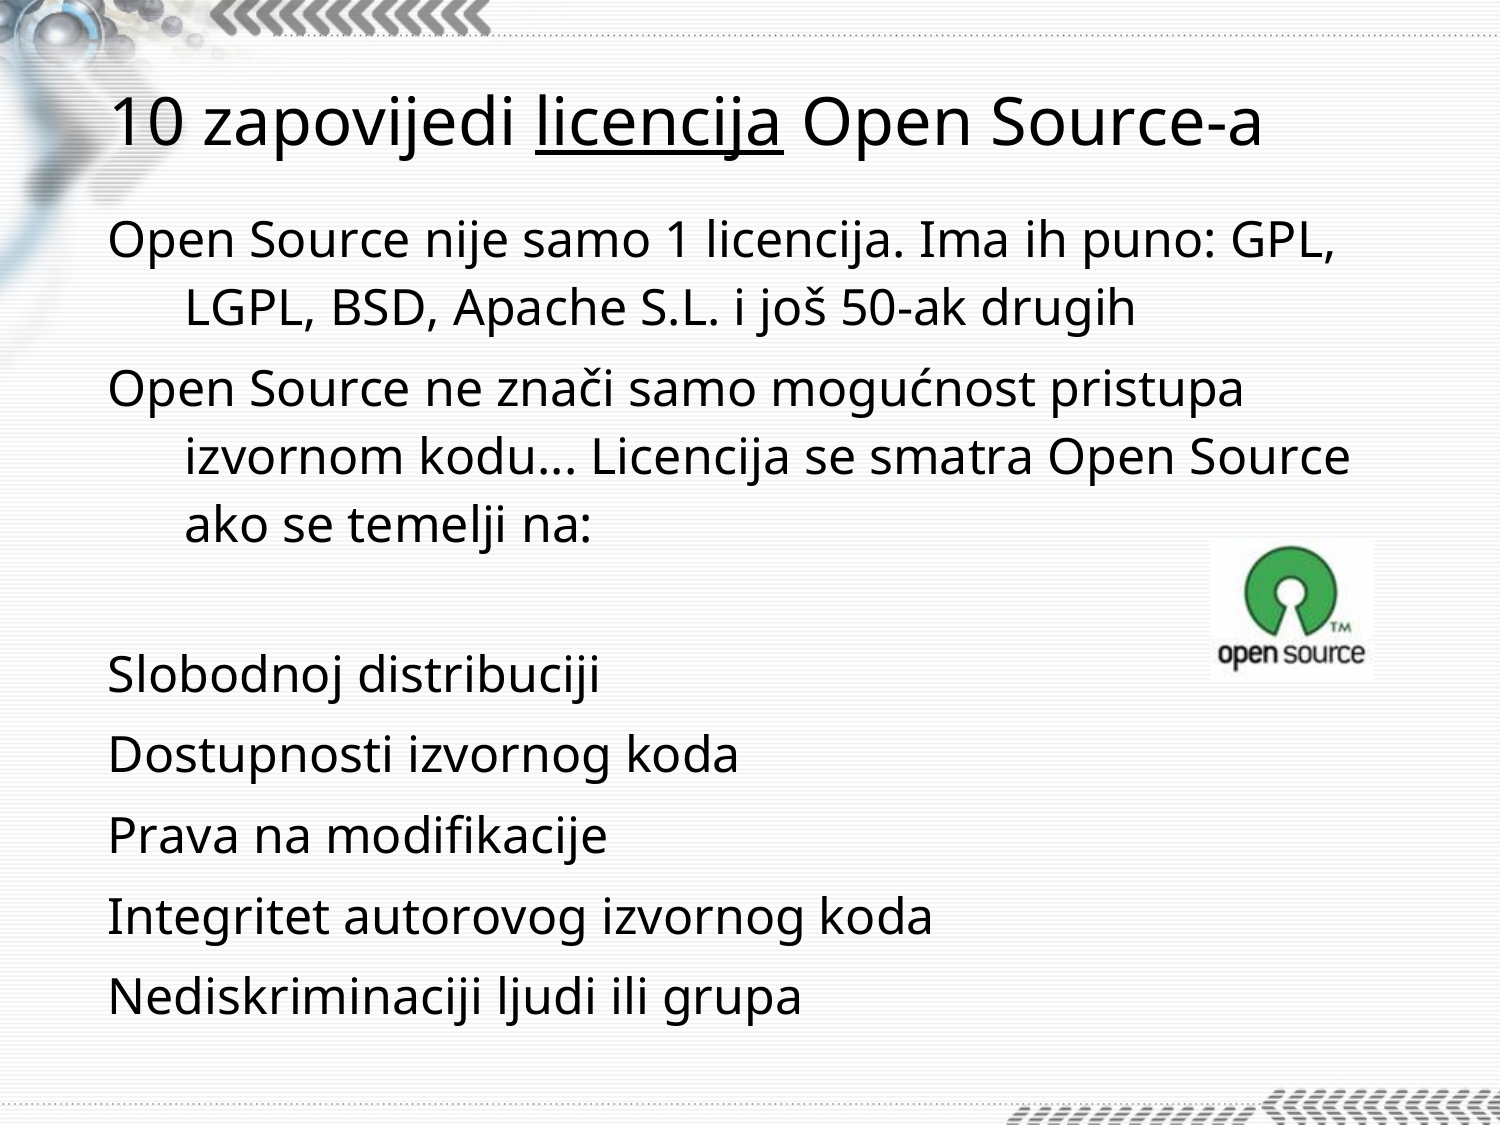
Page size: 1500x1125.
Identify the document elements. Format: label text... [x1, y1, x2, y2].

list Open Source nije samo 1 licencija. Ima ih puno: GPL, LGPL, BSD, Apache S.L. i još 50-ak drugih Open Source ne znači samo mogućnost pristupa izvornom kodu... Licencija se smatra Open Source ako se temelji na: Slobodnoj distribuciji Dostupnosti izvornog koda Prava na modifikacije Integritet autorovog izvornog koda Nediskriminaciji ljudi ili grupa [92, 196, 1406, 988]
picture [0, 0, 1500, 1125]
title 10 zapovijedi licencija Open Source-a [94, 49, 1407, 173]
